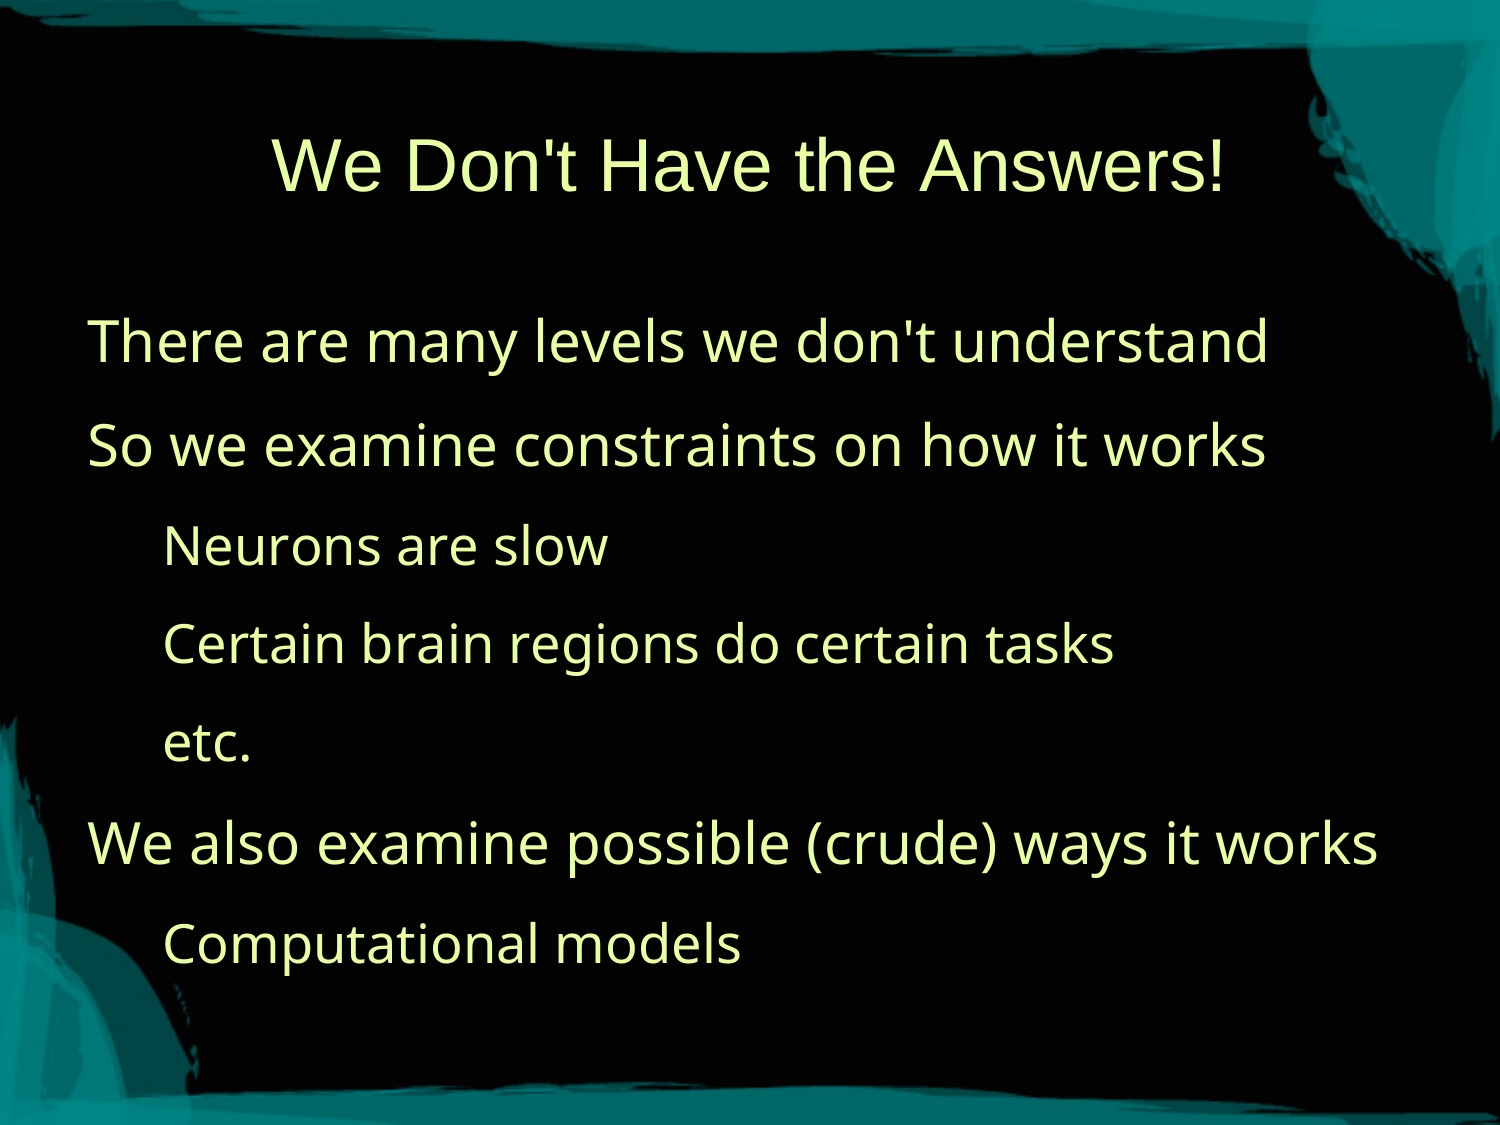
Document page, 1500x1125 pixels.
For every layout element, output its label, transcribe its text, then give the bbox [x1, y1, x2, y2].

list There are many levels we don't understand So we examine constraints on how it works Neurons are slow Certain brain regions do certain tasks etc. We also examine possible (crude) ways it works Computational models [87, 299, 1413, 1028]
picture [0, 0, 1500, 1125]
title We Don't Have the Answers! [87, 76, 1413, 256]
